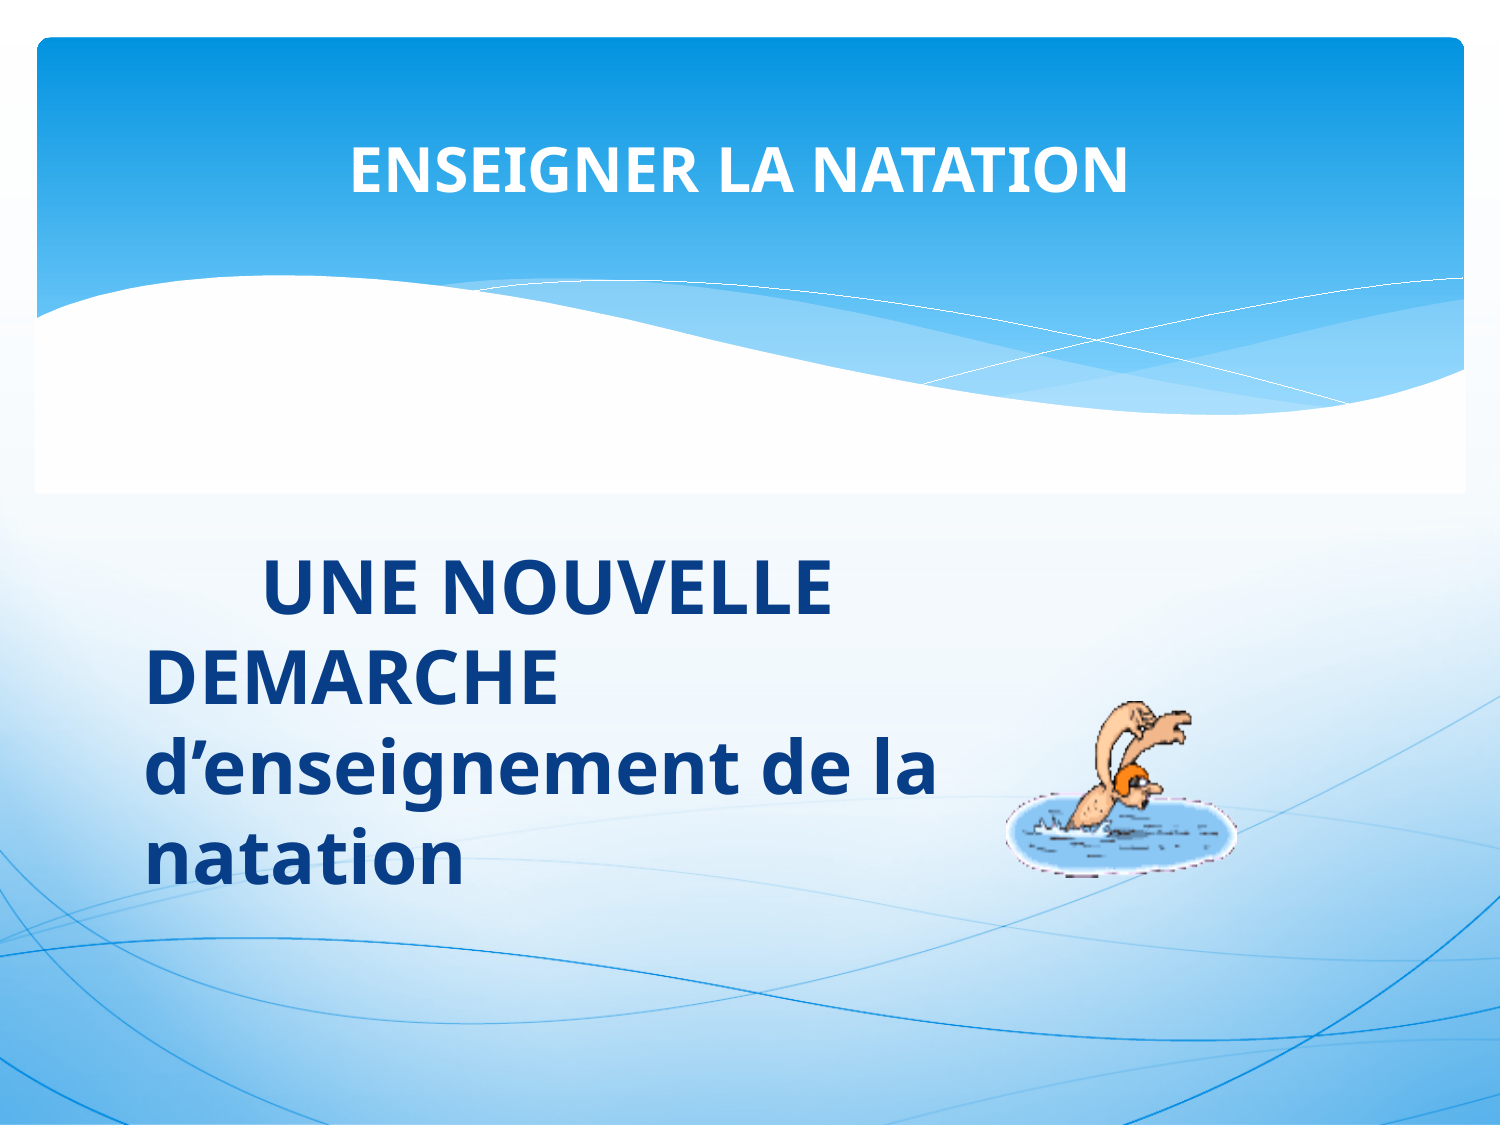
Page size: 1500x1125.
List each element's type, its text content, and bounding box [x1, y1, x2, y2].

list UNE NOUVELLE DEMARCHE d’enseignement de la natation [128, 532, 1127, 626]
title ENSEIGNER LA NATATION [65, 121, 1416, 269]
picture [0, 0, 1500, 1125]
